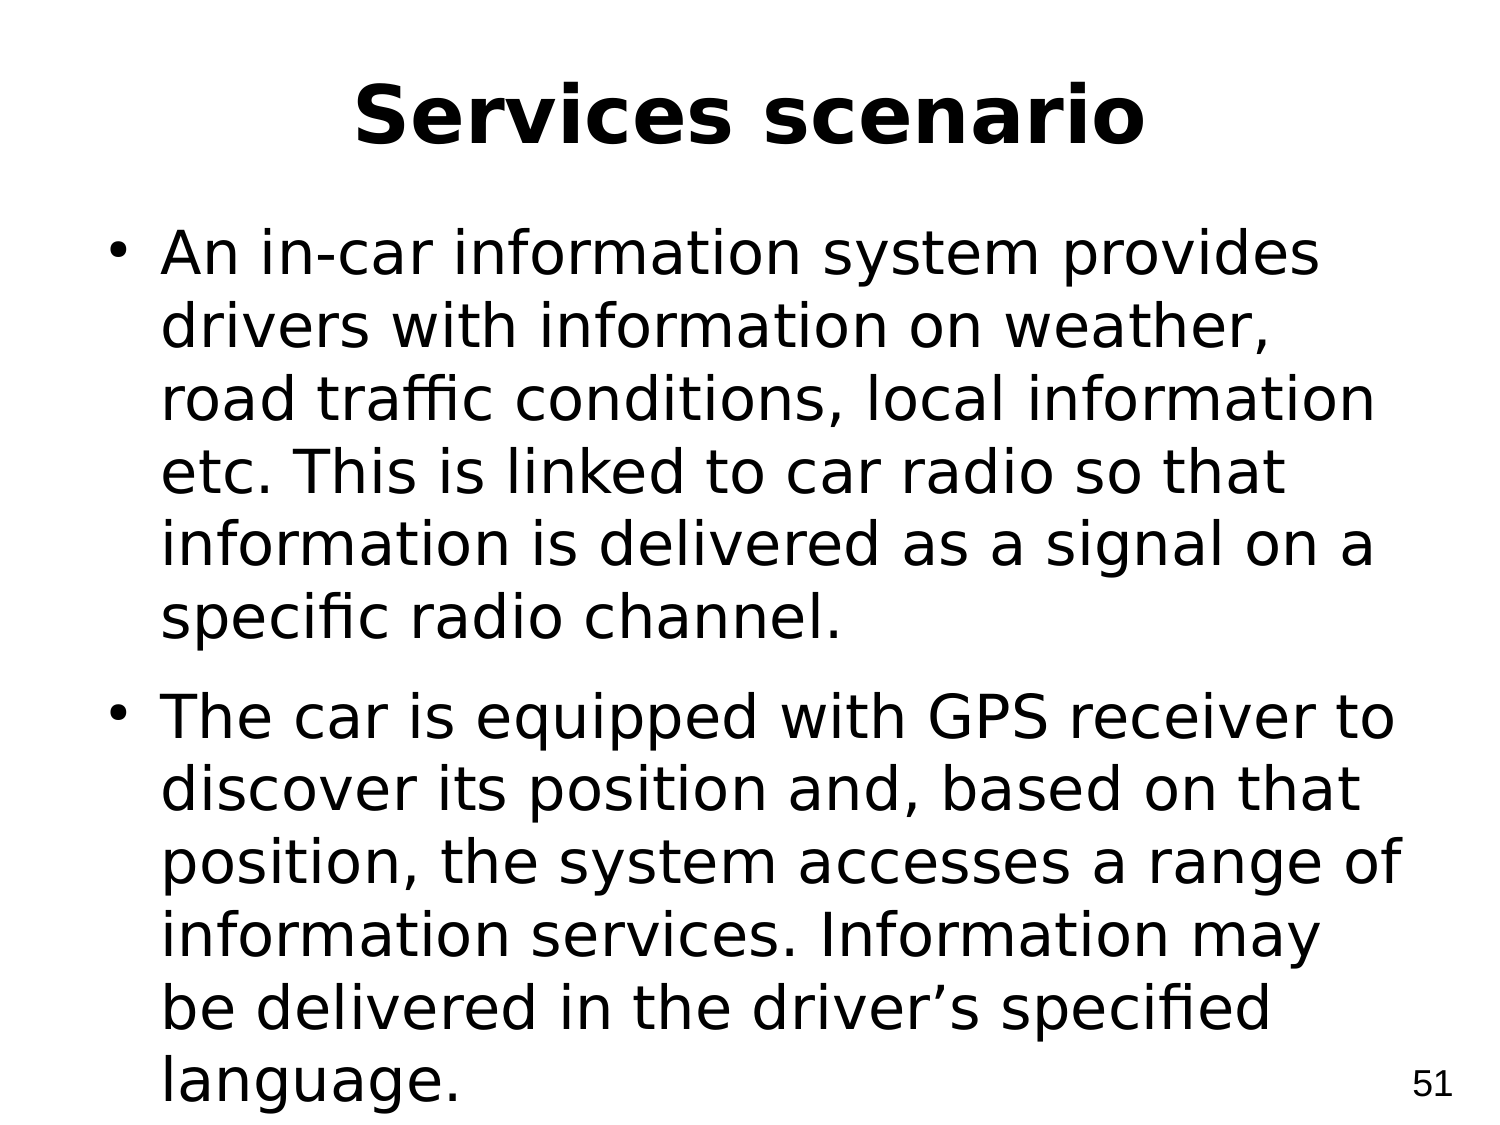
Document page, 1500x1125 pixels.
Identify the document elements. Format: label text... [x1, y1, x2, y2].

title Services scenario [75, 44, 1425, 177]
list An in-car information system provides drivers with information on weather, road traffic conditions, local information etc. This is linked to car radio so that information is delivered as a signal on a specific radio channel. The car is equipped with GPS receiver to discover its position and, based on that position, the system accesses a range of information services. Information may be delivered in the driver’s specified language. [75, 206, 1425, 1093]
